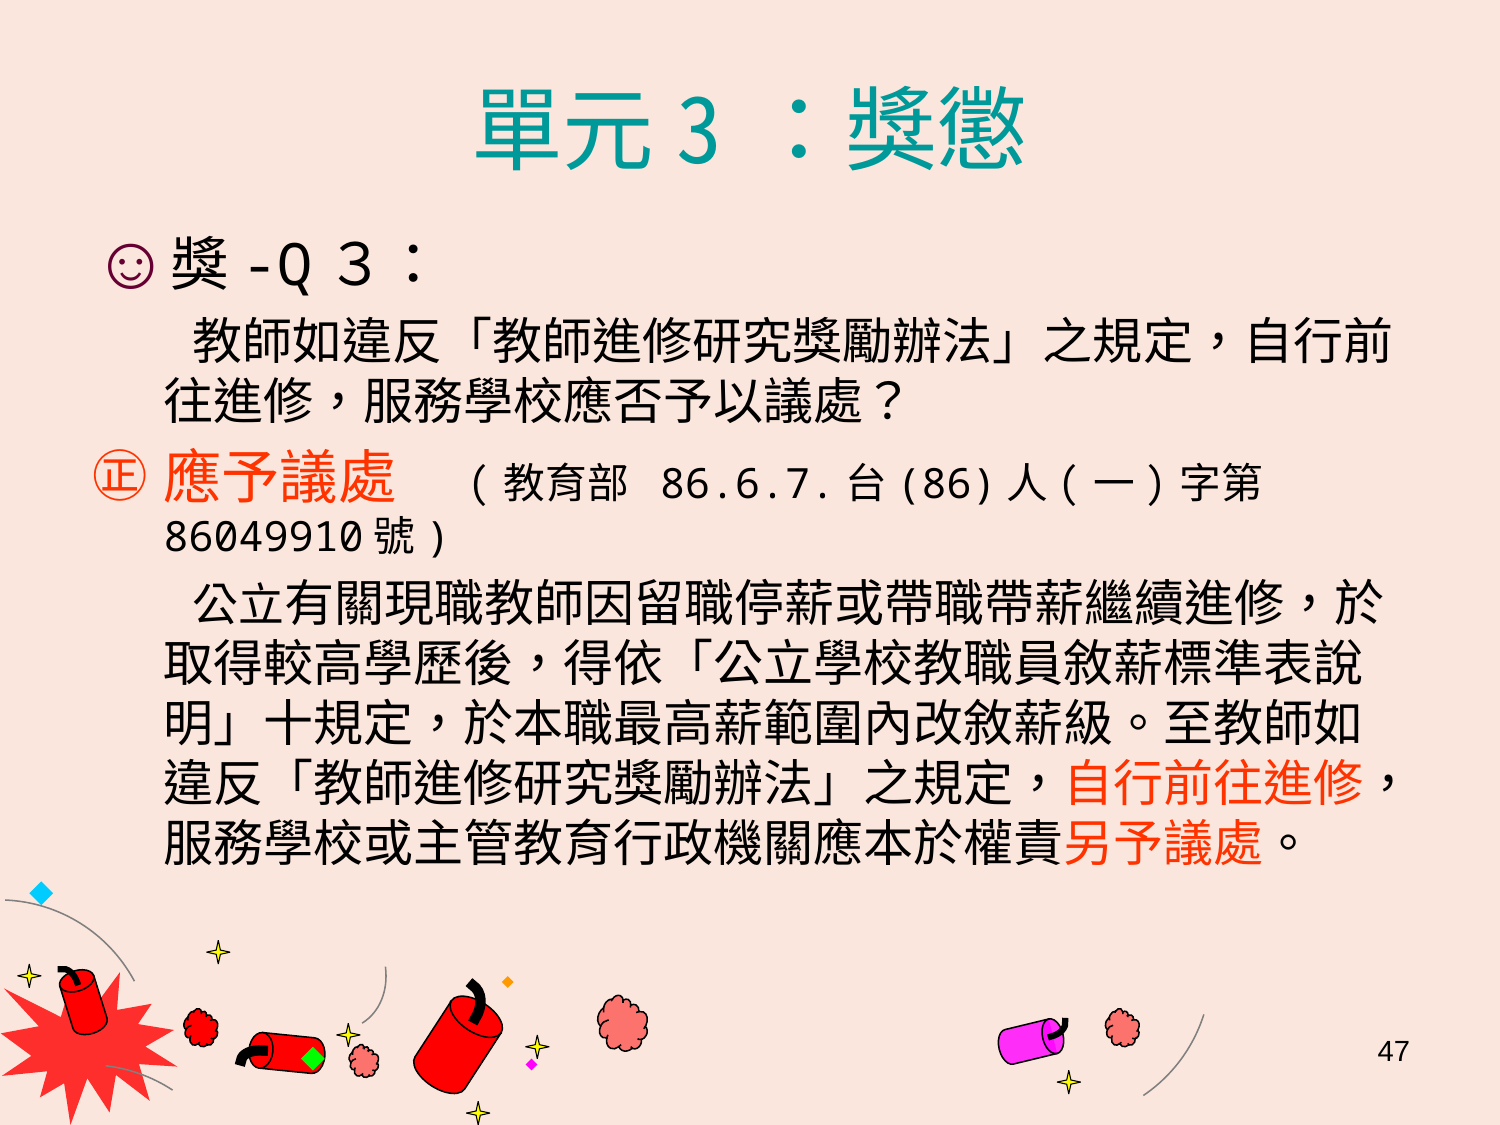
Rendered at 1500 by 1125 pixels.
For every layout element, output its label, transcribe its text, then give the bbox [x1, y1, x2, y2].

title 單元3：獎懲 [75, 45, 1426, 209]
text_box <number> [1074, 1024, 1426, 1103]
list 獎-Q３： 教師如違反「教師進修研究獎勵辦法」之規定，自行前往進修，服務學校應否予以議處？ 應予議處 (教育部 86.6.7.台(86)人(一)字第86049910號) 公立有關現職教師因留職停薪或帶職帶薪繼續進修，於取得較高學歷後，得依「公立學校教職員敘薪標準表說明」十規定，於本職最高薪範圍內改敘薪級。至教師如違反「教師進修研究獎勵辦法」之規定，自行前往進修，服務學校或主管教育行政機關應本於權責另予議處。 [75, 220, 1426, 953]
